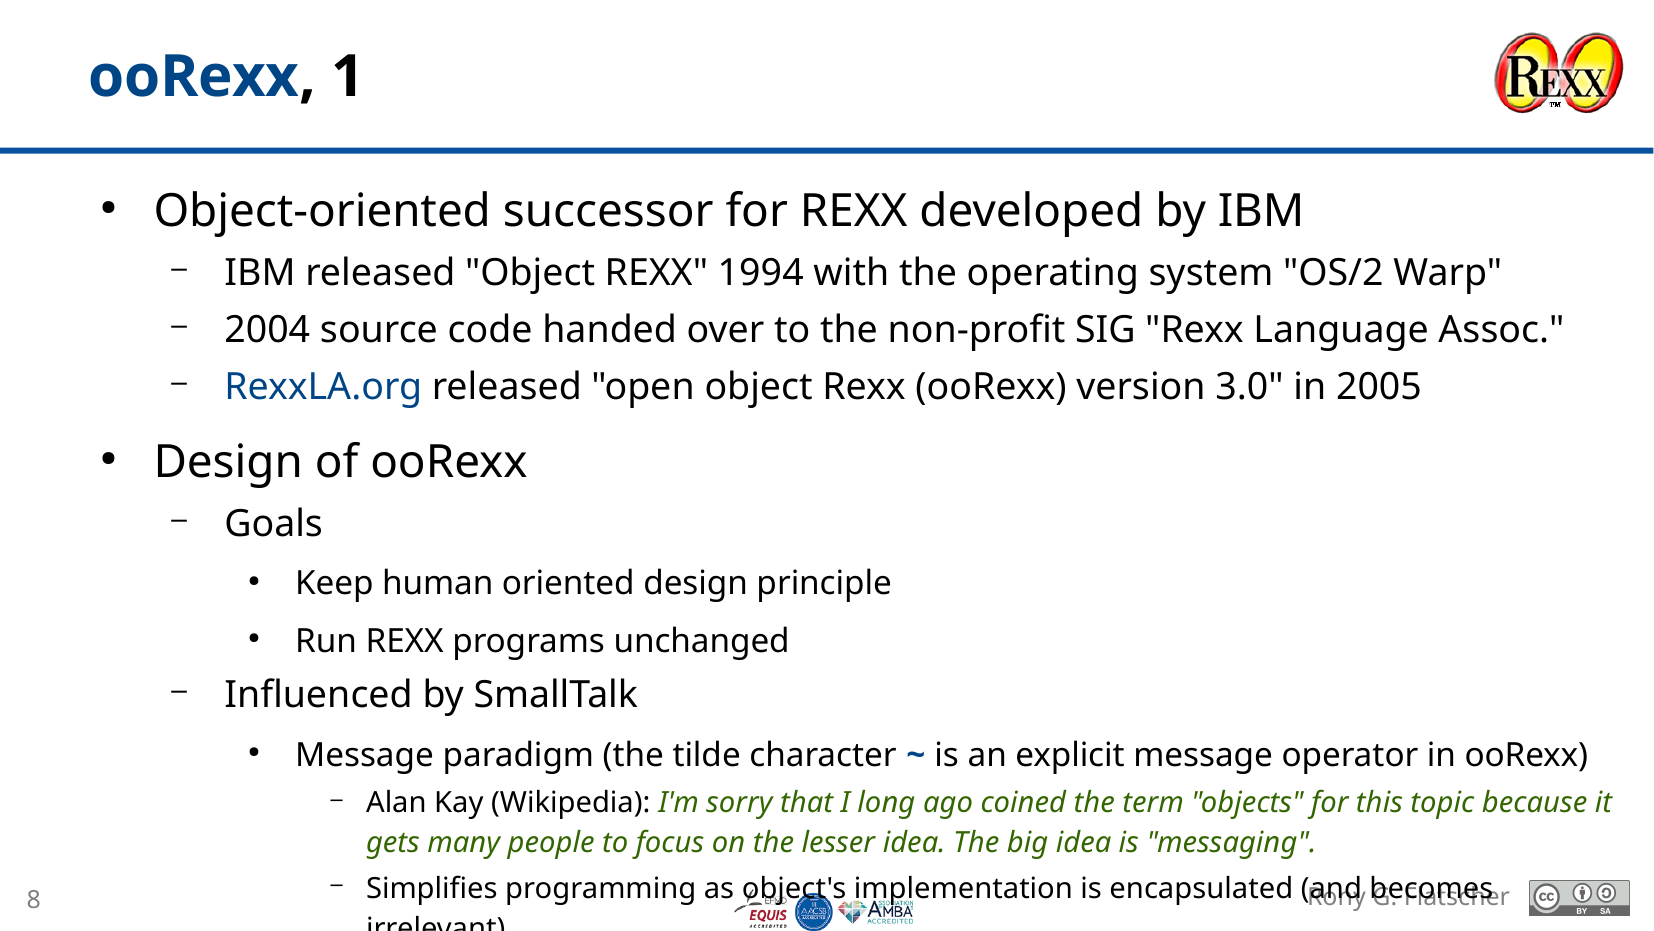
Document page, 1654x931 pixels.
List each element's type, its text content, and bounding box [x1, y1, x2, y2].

picture [764, 889, 773, 896]
picture [1491, 27, 1625, 115]
list Object-oriented successor for REXX developed by IBM IBM released "Object REXX" 1994 with the operating system "OS/2 Warp" 2004 source code handed over to the non-profit SIG "Rexx Language Assoc." RexxLA.org released "open object Rexx (ooRexx) version 3.0" in 2005 Design of ooRexx Goals Keep human oriented design principle Run REXX programs unchanged Influenced by SmallTalk Message paradigm (the tilde character ~ is an explicit message operator in ooRexx) Alan Kay (Wikipedia): I'm sorry that I long ago coined the term "objects" for this topic because it gets many people to focus on the lesser idea. The big idea is "messaging". Simplifies programming as object's implementation is encapsulated (and becomes irrelevant) [82, 177, 1621, 857]
picture [734, 889, 913, 931]
picture [745, 889, 754, 896]
picture [893, 889, 902, 896]
title ooRexx, 1 [29, 0, 1654, 148]
